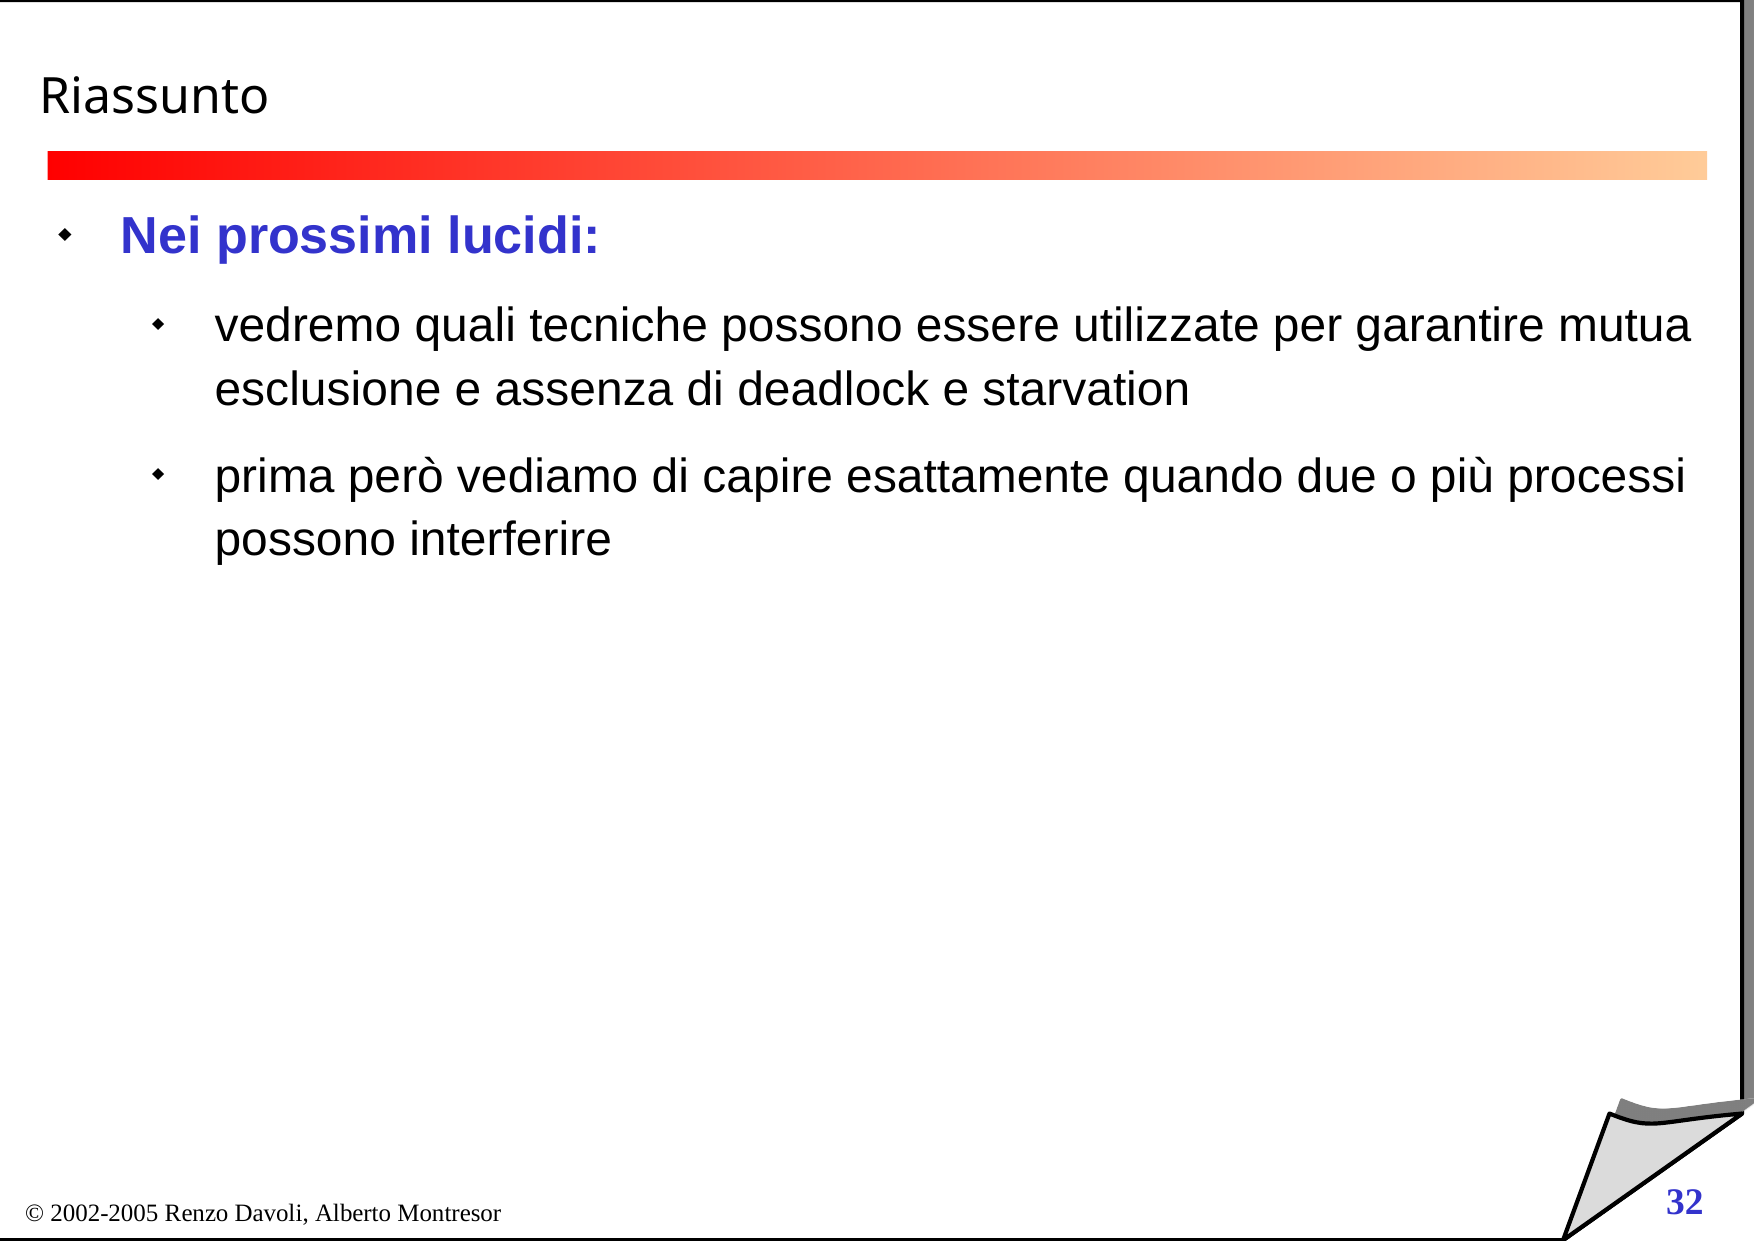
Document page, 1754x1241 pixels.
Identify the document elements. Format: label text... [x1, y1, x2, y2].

list Nei prossimi lucidi: vedremo quali tecniche possono essere utilizzate per garantire mutua esclusione e assenza di deadlock e starvation prima però vediamo di capire esattamente quando due o più processi possono interferire [58, 206, 1696, 815]
title Riassunto [39, 49, 1713, 144]
